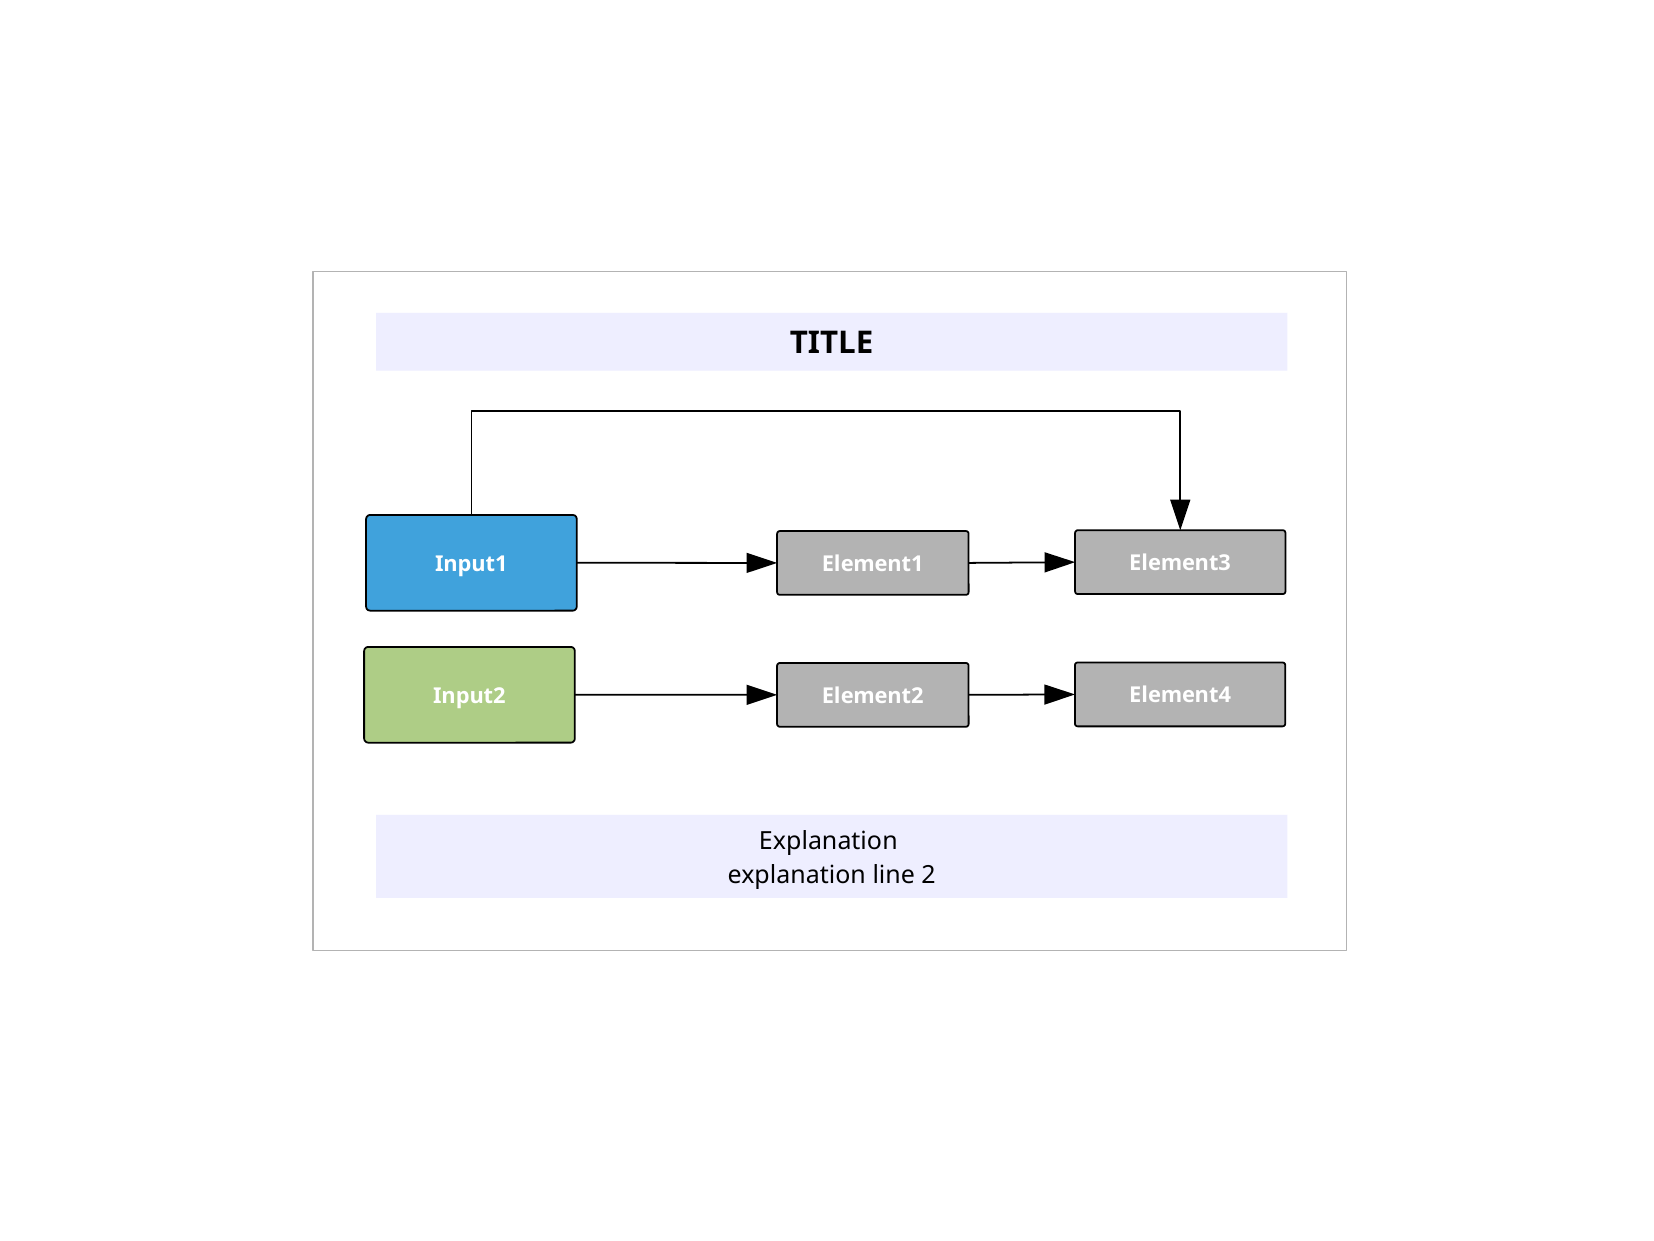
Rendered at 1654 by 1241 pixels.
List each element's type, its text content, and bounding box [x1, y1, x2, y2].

text_box Element4 [1074, 662, 1286, 727]
text_box Explanation explanation line 2 [376, 814, 1288, 891]
text_box Input2 [364, 646, 575, 743]
text_box Element1 [777, 531, 969, 595]
text_box Element3 [1075, 530, 1286, 595]
text_box Input1 [366, 514, 577, 611]
text_box Element2 [777, 662, 969, 727]
text_box TITLE [376, 312, 1288, 366]
